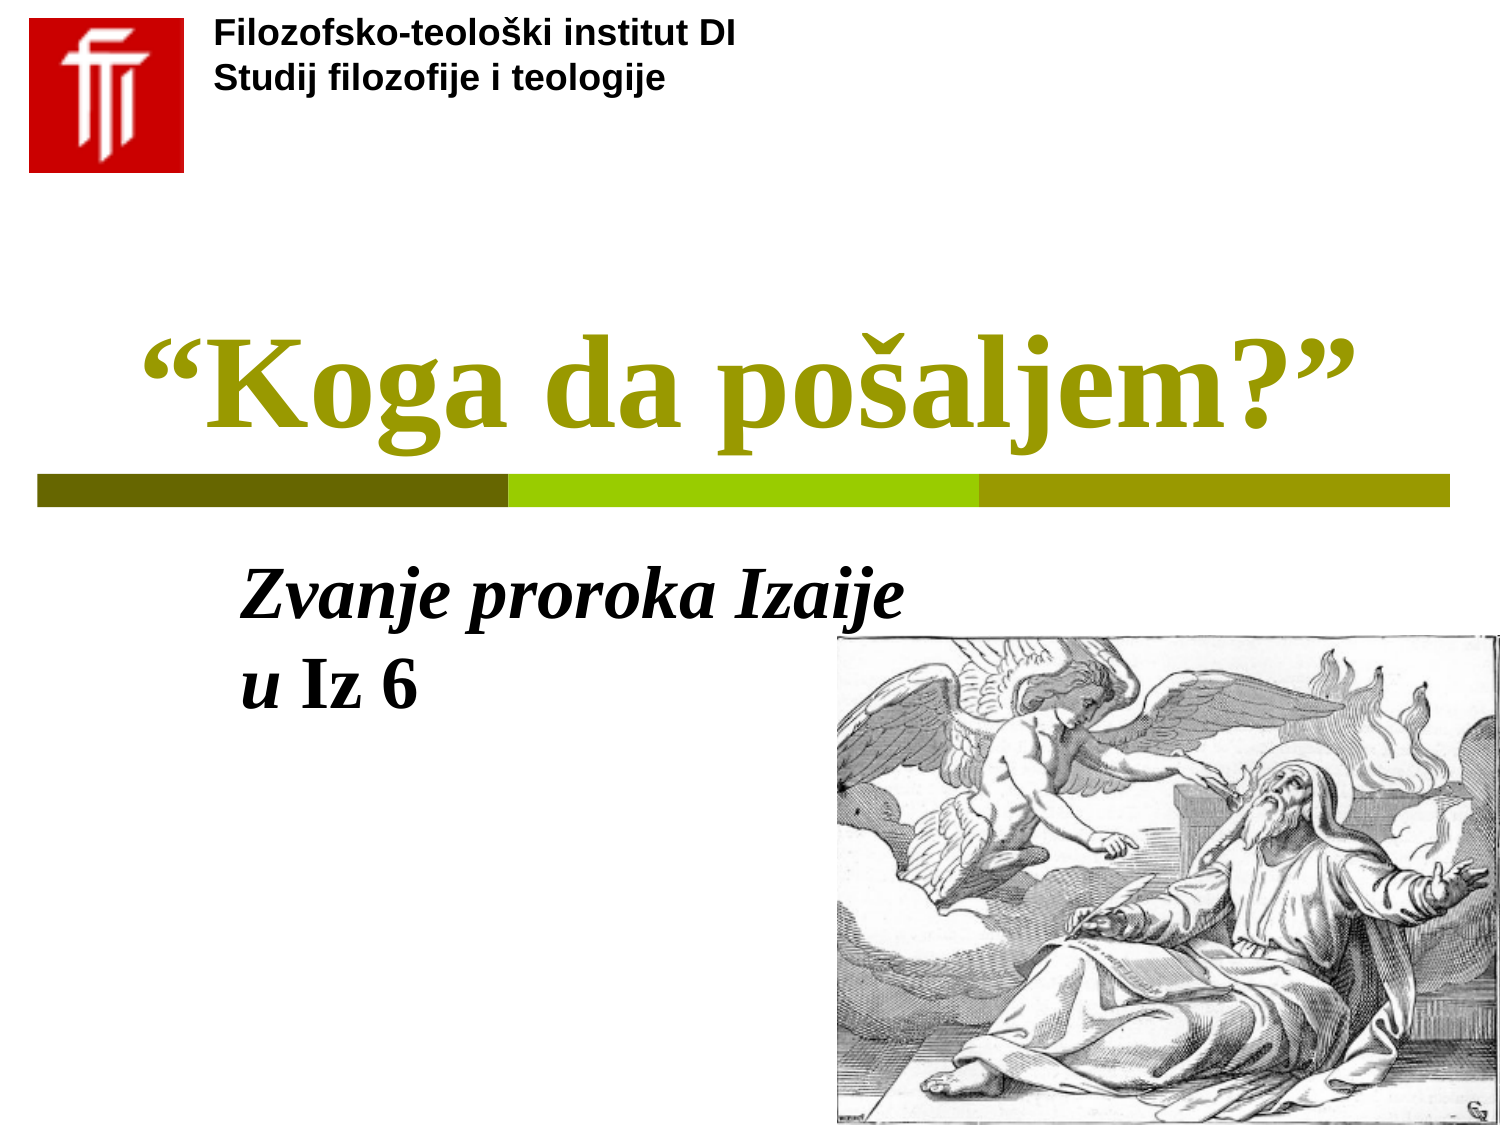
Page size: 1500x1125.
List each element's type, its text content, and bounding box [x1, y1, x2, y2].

picture [837, 635, 1500, 1125]
picture [29, 18, 184, 173]
text_box Filozofsko-teološki institut DI Studij filozofije i teologije [198, 0, 963, 106]
subtitle Zvanje proroka Izaije u Iz 6 [225, 536, 1276, 899]
title “Koga da pošaljem?” [112, 112, 1388, 462]
